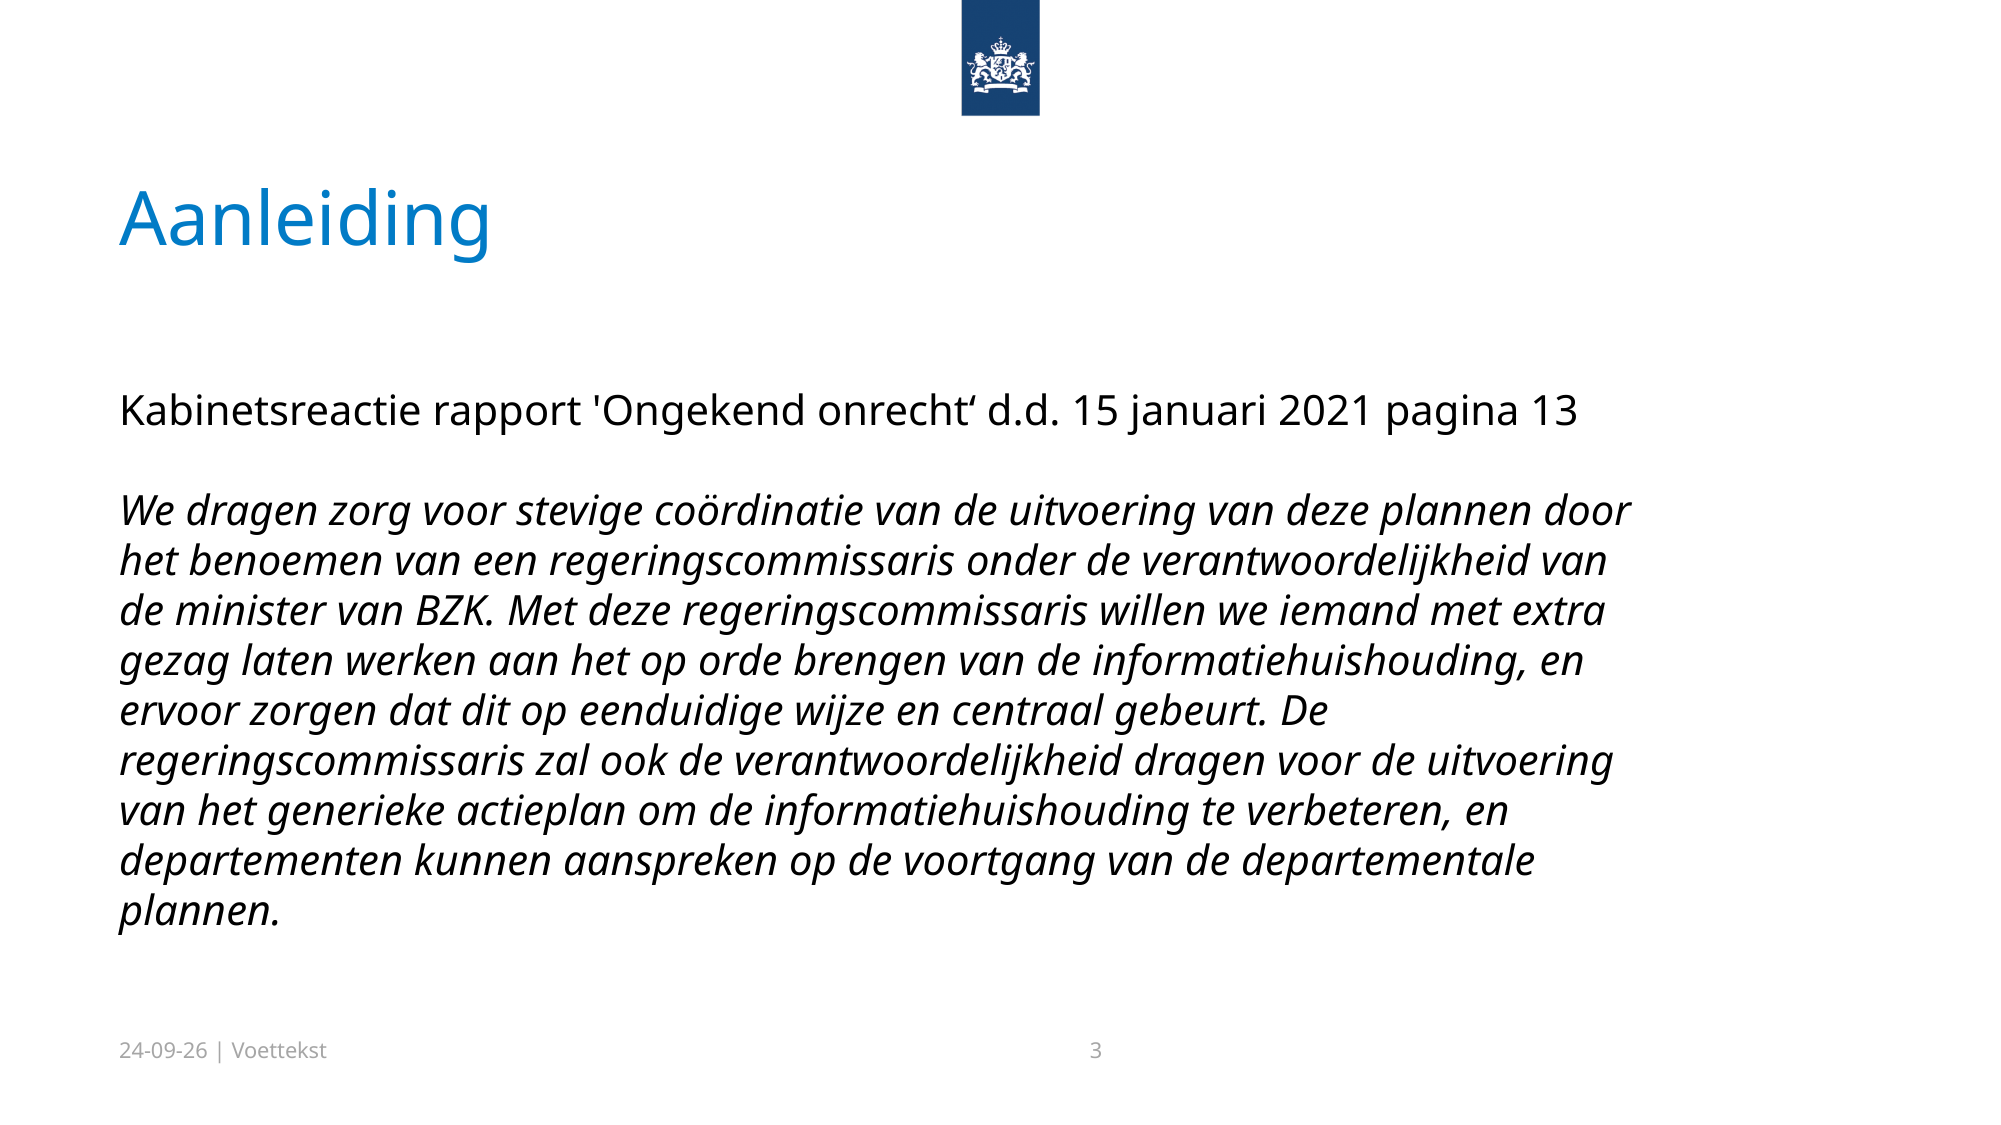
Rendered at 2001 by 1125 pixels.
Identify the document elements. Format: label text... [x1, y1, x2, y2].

text_box Kabinetsreactie rapport 'Ongekend onrecht‘ d.d. 15 januari 2021 pagina 13 We dragen zorg voor stevige coördinatie van de uitvoering van deze plannen door het benoemen van een regeringscommissaris onder de verantwoordelijkheid van de minister van BZK. Met deze regeringscommissaris willen we iemand met extra gezag laten werken aan het op orde brengen van de informatiehuishouding, en ervoor zorgen dat dit op eenduidige wijze en centraal gebeurt. De regeringscommissaris zal ook de verantwoordelijkheid dragen voor de uitvoering van het generieke actieplan om de informatiehuishouding te verbeteren, en departementen kunnen aanspreken op de voortgang van de departementale plannen. [104, 376, 1897, 947]
title Aanleiding [104, 172, 1897, 329]
text_box 3 [1074, 1020, 1897, 1074]
text_box 26 april 2021 | Voettekst [104, 1020, 925, 1074]
